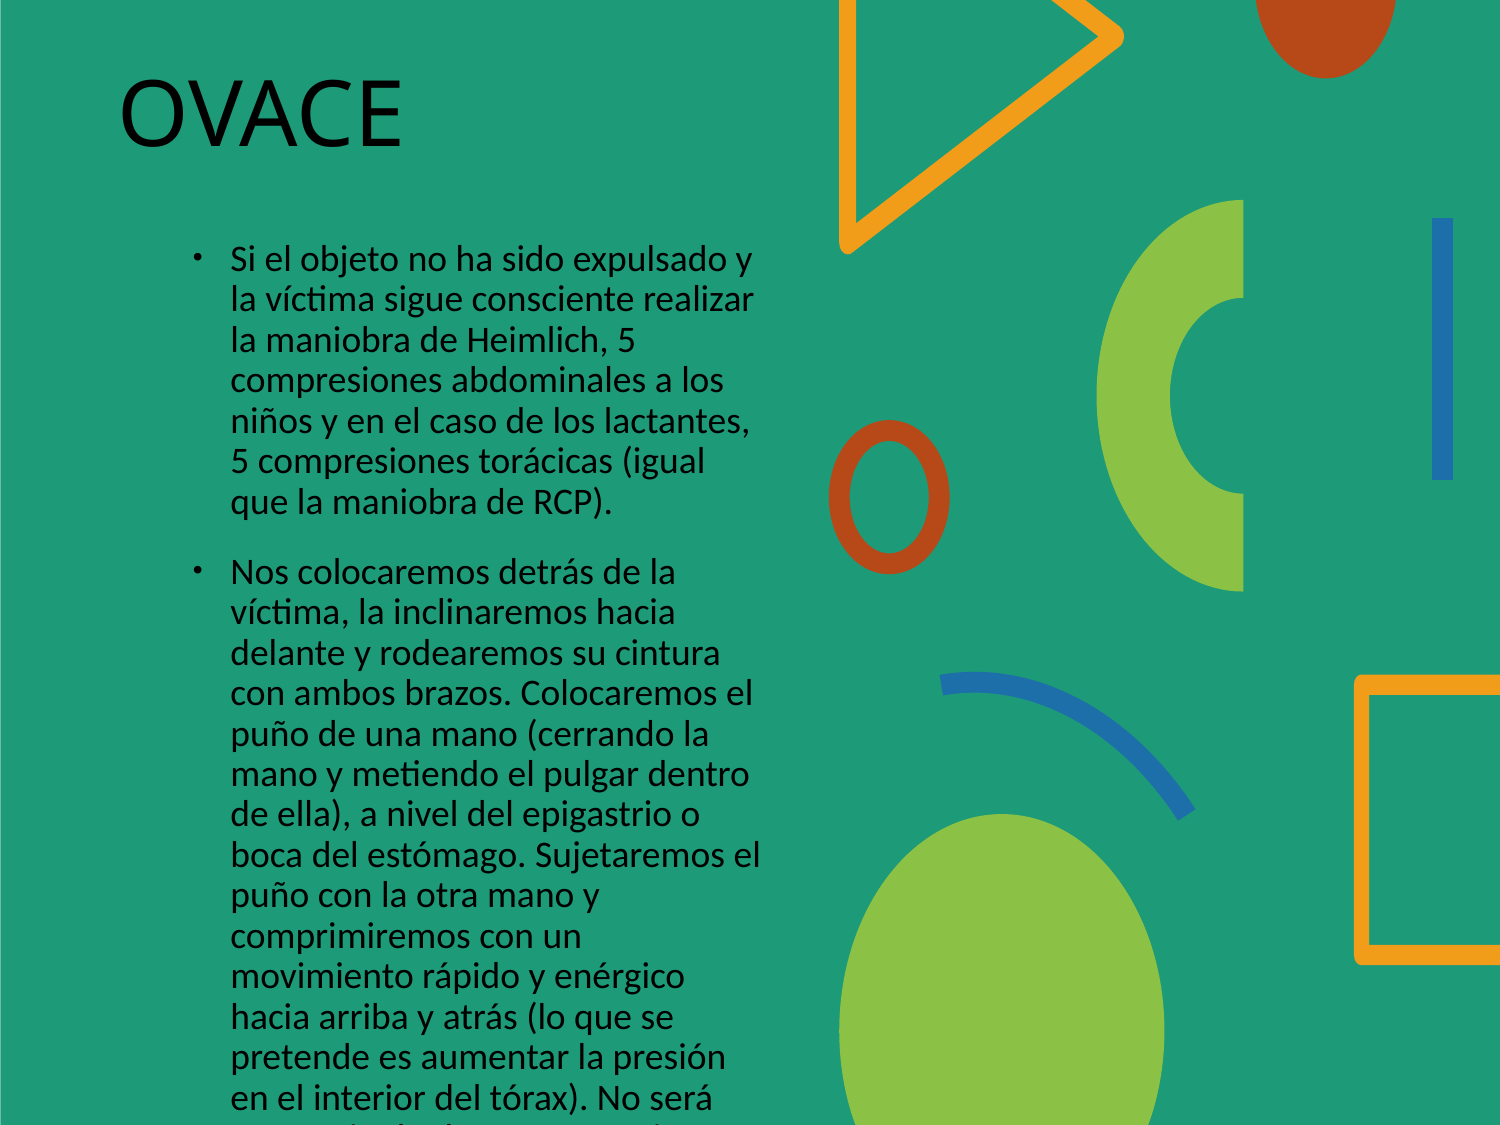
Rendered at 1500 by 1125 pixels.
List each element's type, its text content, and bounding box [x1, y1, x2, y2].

text_box [0, 0, 1500, 1125]
list Si el objeto no ha sido expulsado y la víctima sigue consciente realizar la maniobra de Heimlich, 5 compresiones abdominales a los niños y en el caso de los lactantes, 5 compresiones torácicas (igual que la maniobra de RCP). Nos colocaremos detrás de la víctima, la inclinaremos hacia delante y rodearemos su cintura con ambos brazos. Colocaremos el puño de una mano (cerrando la mano y metiendo el pulgar dentro de ella), a nivel del epigastrio o boca del estómago. Sujetaremos el puño con la otra mano y comprimiremos con un movimiento rápido y enérgico hacia arriba y atrás (lo que se pretende es aumentar la presión en el interior del tórax). No será necesario dar las 5 compresiones abdominales si conseguimos liberar la vía aérea con alguna de ellas. [103, 231, 787, 1014]
title OVACE [103, 59, 787, 231]
